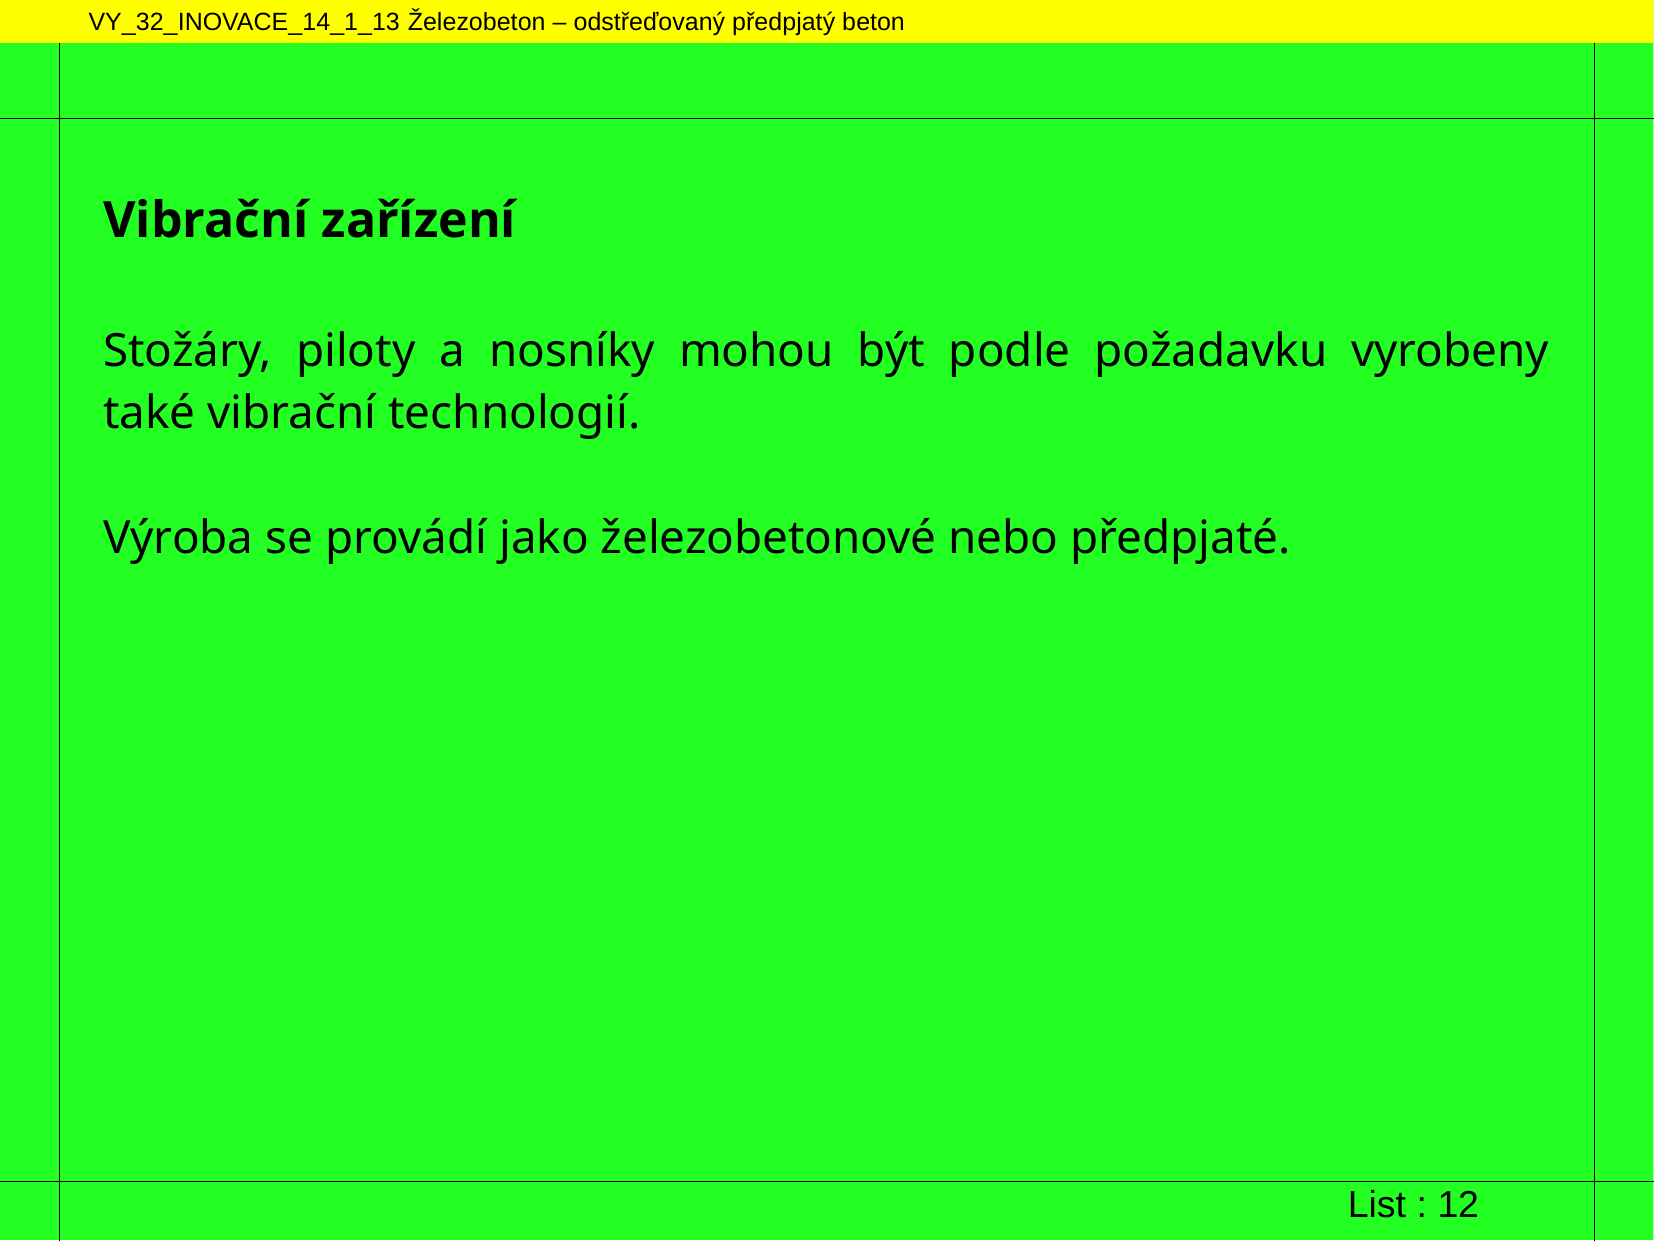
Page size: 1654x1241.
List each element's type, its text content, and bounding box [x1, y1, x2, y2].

text_box List : <číslo> [1357, 1176, 1599, 1241]
text_box VY_32_INOVACE_14_1_13 Železobeton – odstřeďovaný předpjatý beton [0, 0, 1654, 43]
text_box Vibrační zařízení Stožáry, piloty a nosníky mohou být podle požadavku vyrobeny také vibrační technologií. Výroba se provádí jako železobetonové nebo předpjaté. [88, 176, 1565, 811]
